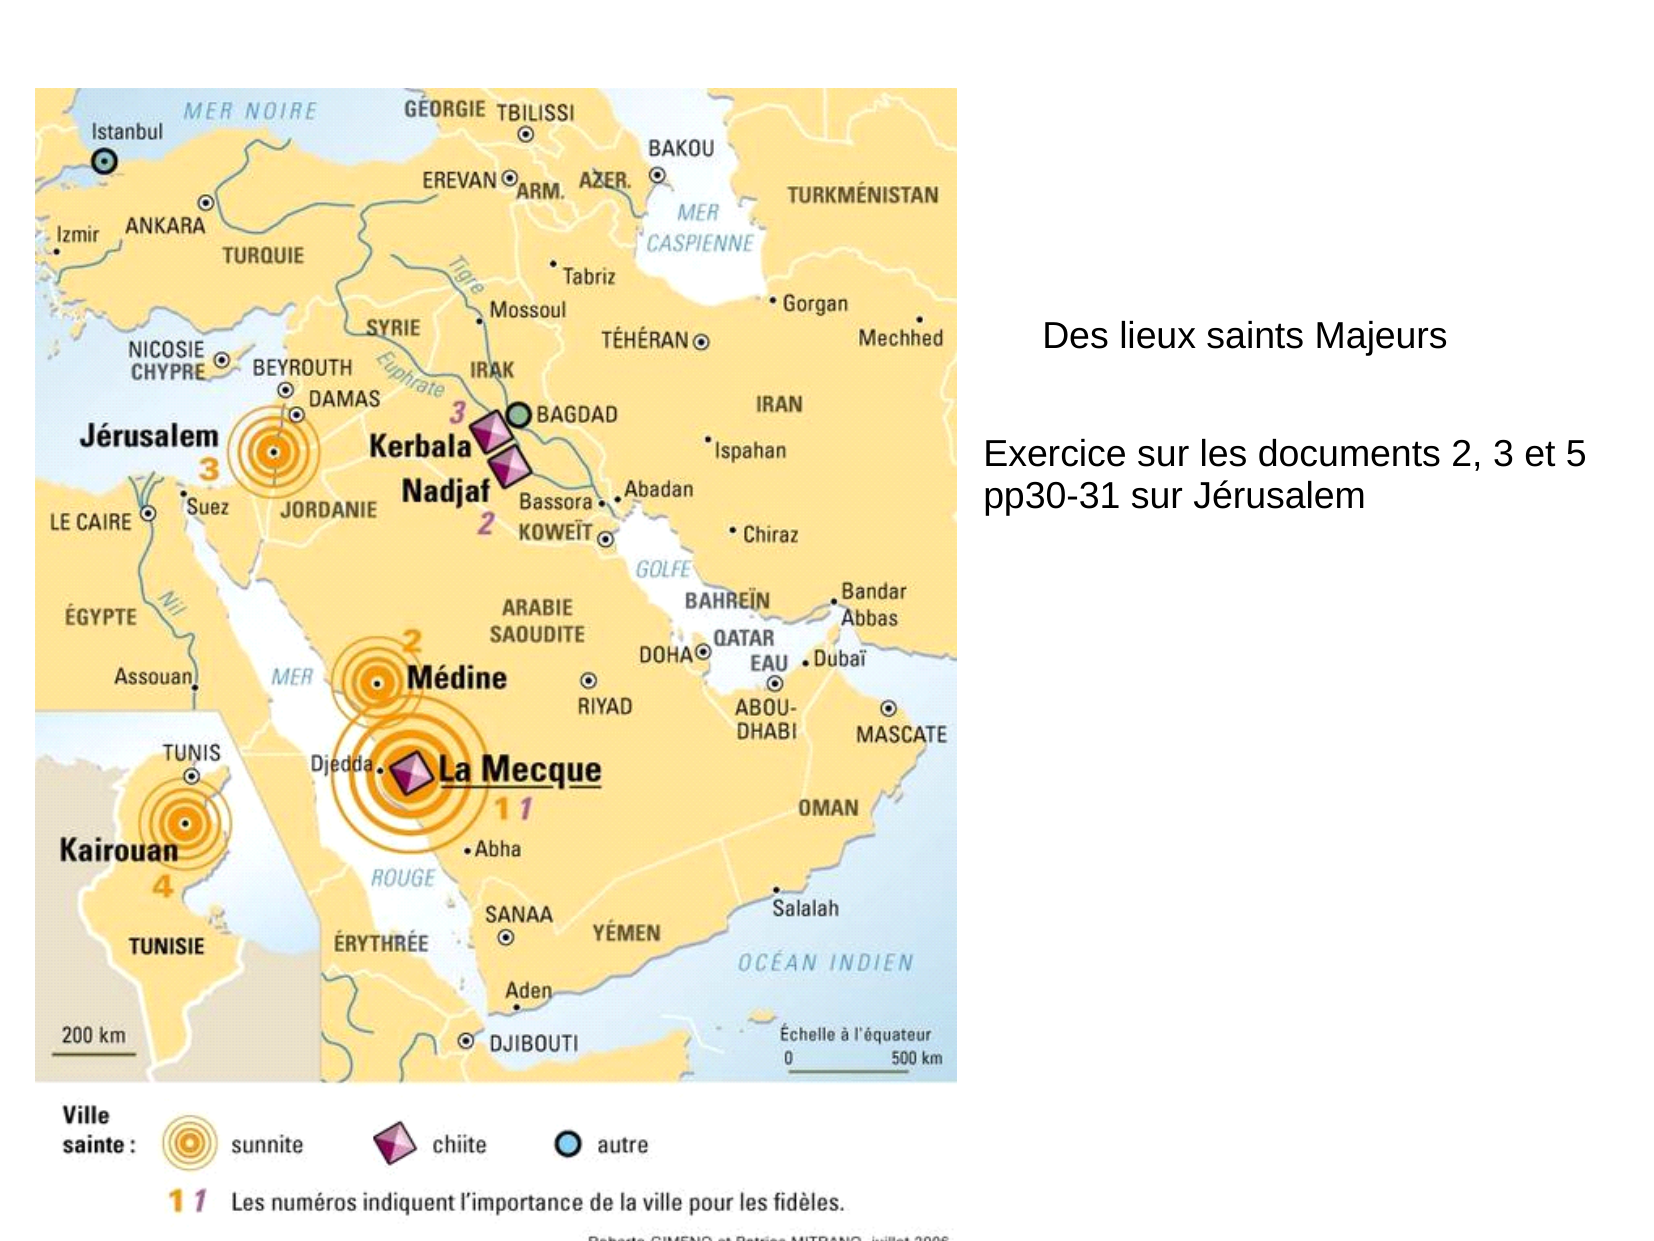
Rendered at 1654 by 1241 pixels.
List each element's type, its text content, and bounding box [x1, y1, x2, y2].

picture [35, 88, 957, 1241]
text_box Des lieux saints Majeurs [1027, 307, 1463, 364]
text_box Exercice sur les documents 2, 3 et 5 pp30-31 sur Jérusalem [968, 425, 1613, 567]
